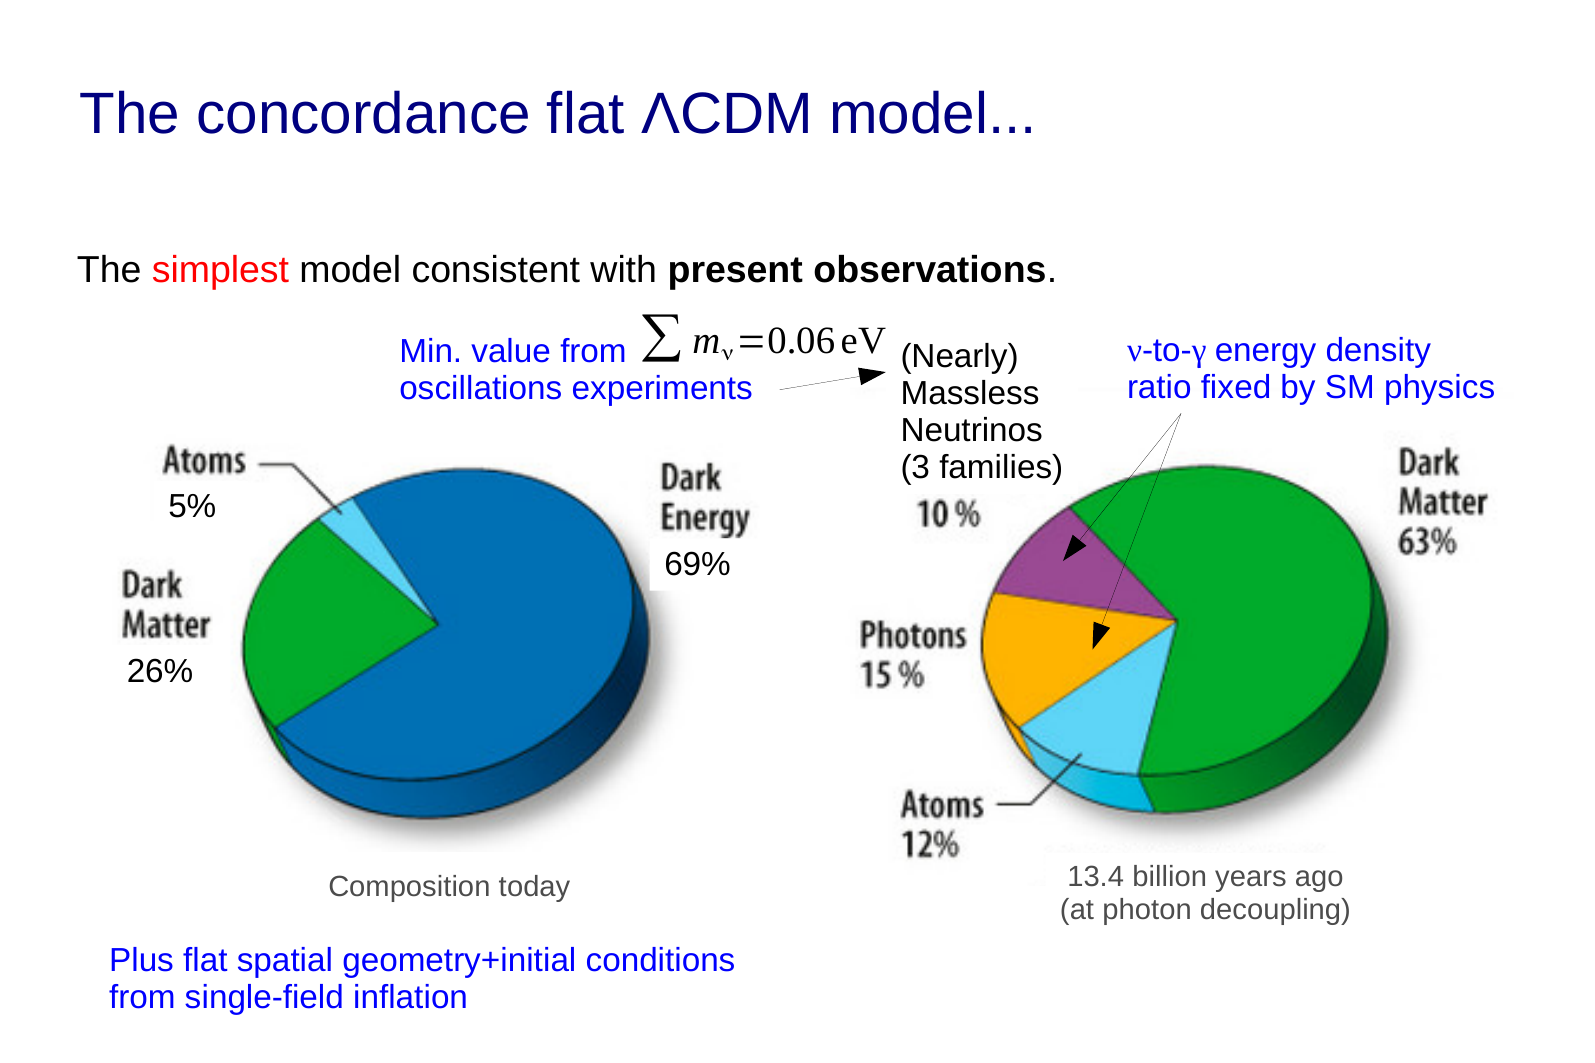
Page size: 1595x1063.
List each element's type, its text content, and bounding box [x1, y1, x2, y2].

text_box Composition today [313, 862, 585, 910]
list The simplest model consistent with present observations. [768, 366, 885, 384]
text_box 69% [649, 538, 768, 591]
text_box 26% [112, 644, 231, 697]
picture [100, 426, 776, 852]
text_box ν-to-γ energy density ratio fixed by SM physics [1112, 324, 1511, 414]
text_box Min. value from oscillations experiments [384, 324, 768, 415]
title The concordance flat ΛCDM model... [79, 24, 1515, 203]
list The simplest model consistent with present observations. [76, 248, 1530, 384]
text_box 5% [153, 480, 249, 533]
text_box (Nearly) Massless Neutrinos (3 families) [885, 329, 1079, 494]
picture [838, 387, 1514, 886]
text_box Plus flat spatial geometry+initial conditions from single-field inflation [94, 934, 761, 1024]
text_box 13.4 billion years ago (at photon decoupling) [1045, 852, 1366, 934]
chart [630, 312, 896, 366]
